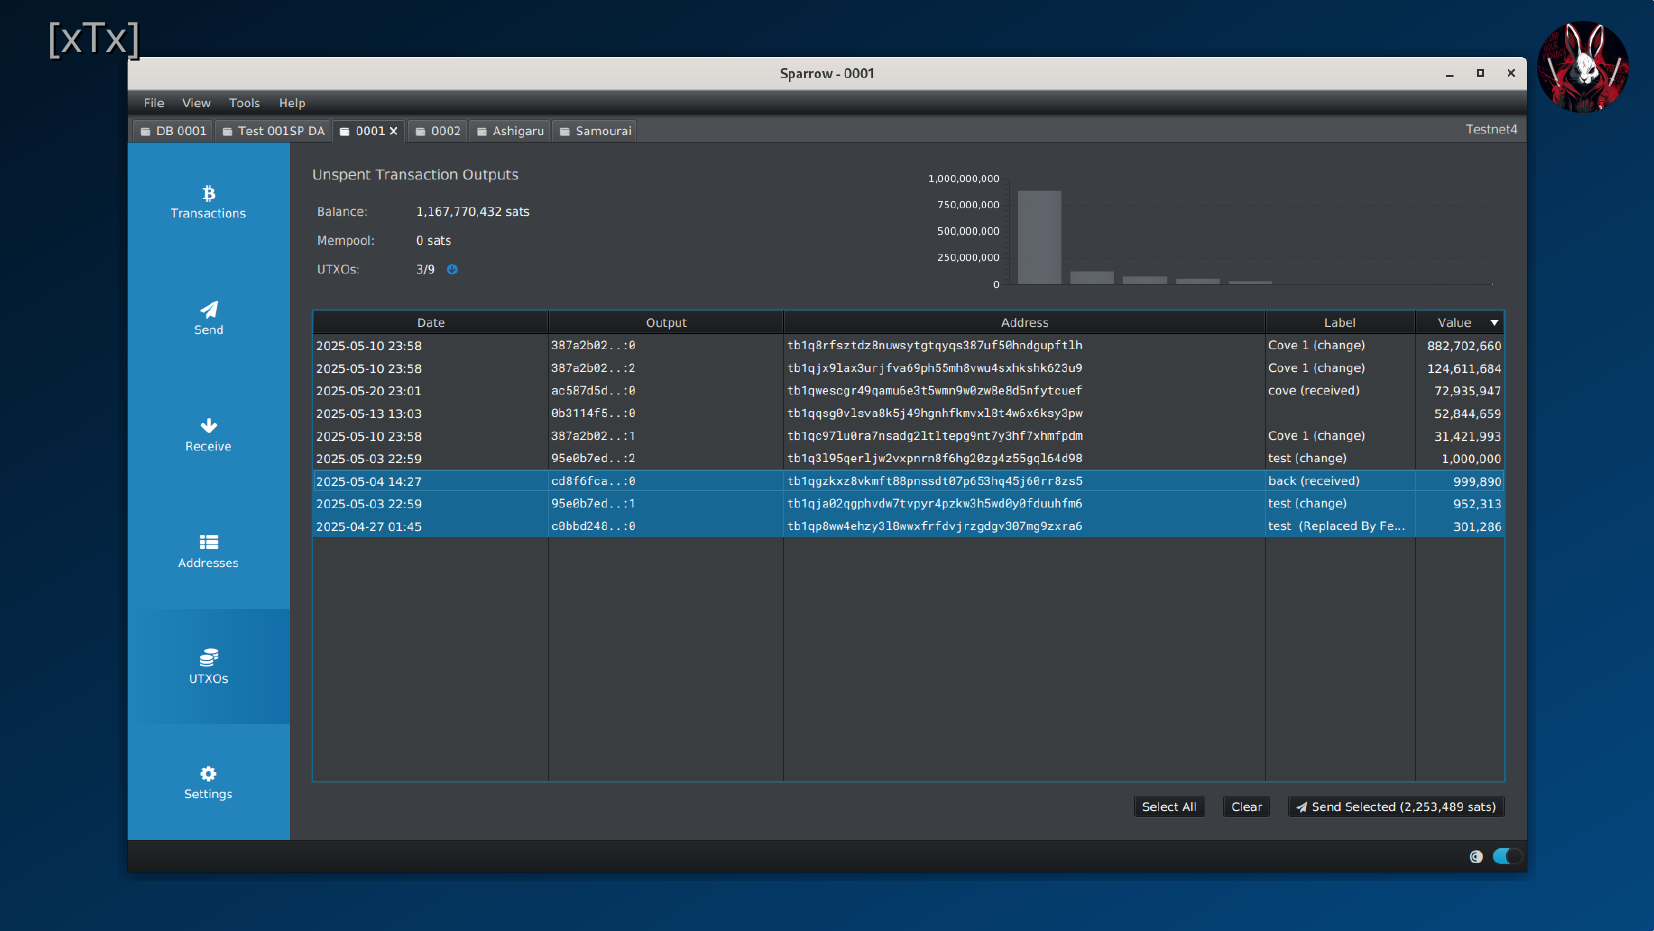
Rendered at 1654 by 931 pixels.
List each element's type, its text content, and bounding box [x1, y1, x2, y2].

text_box [xTx] [0, 0, 188, 76]
picture [1537, 21, 1629, 113]
picture [118, 49, 1536, 881]
